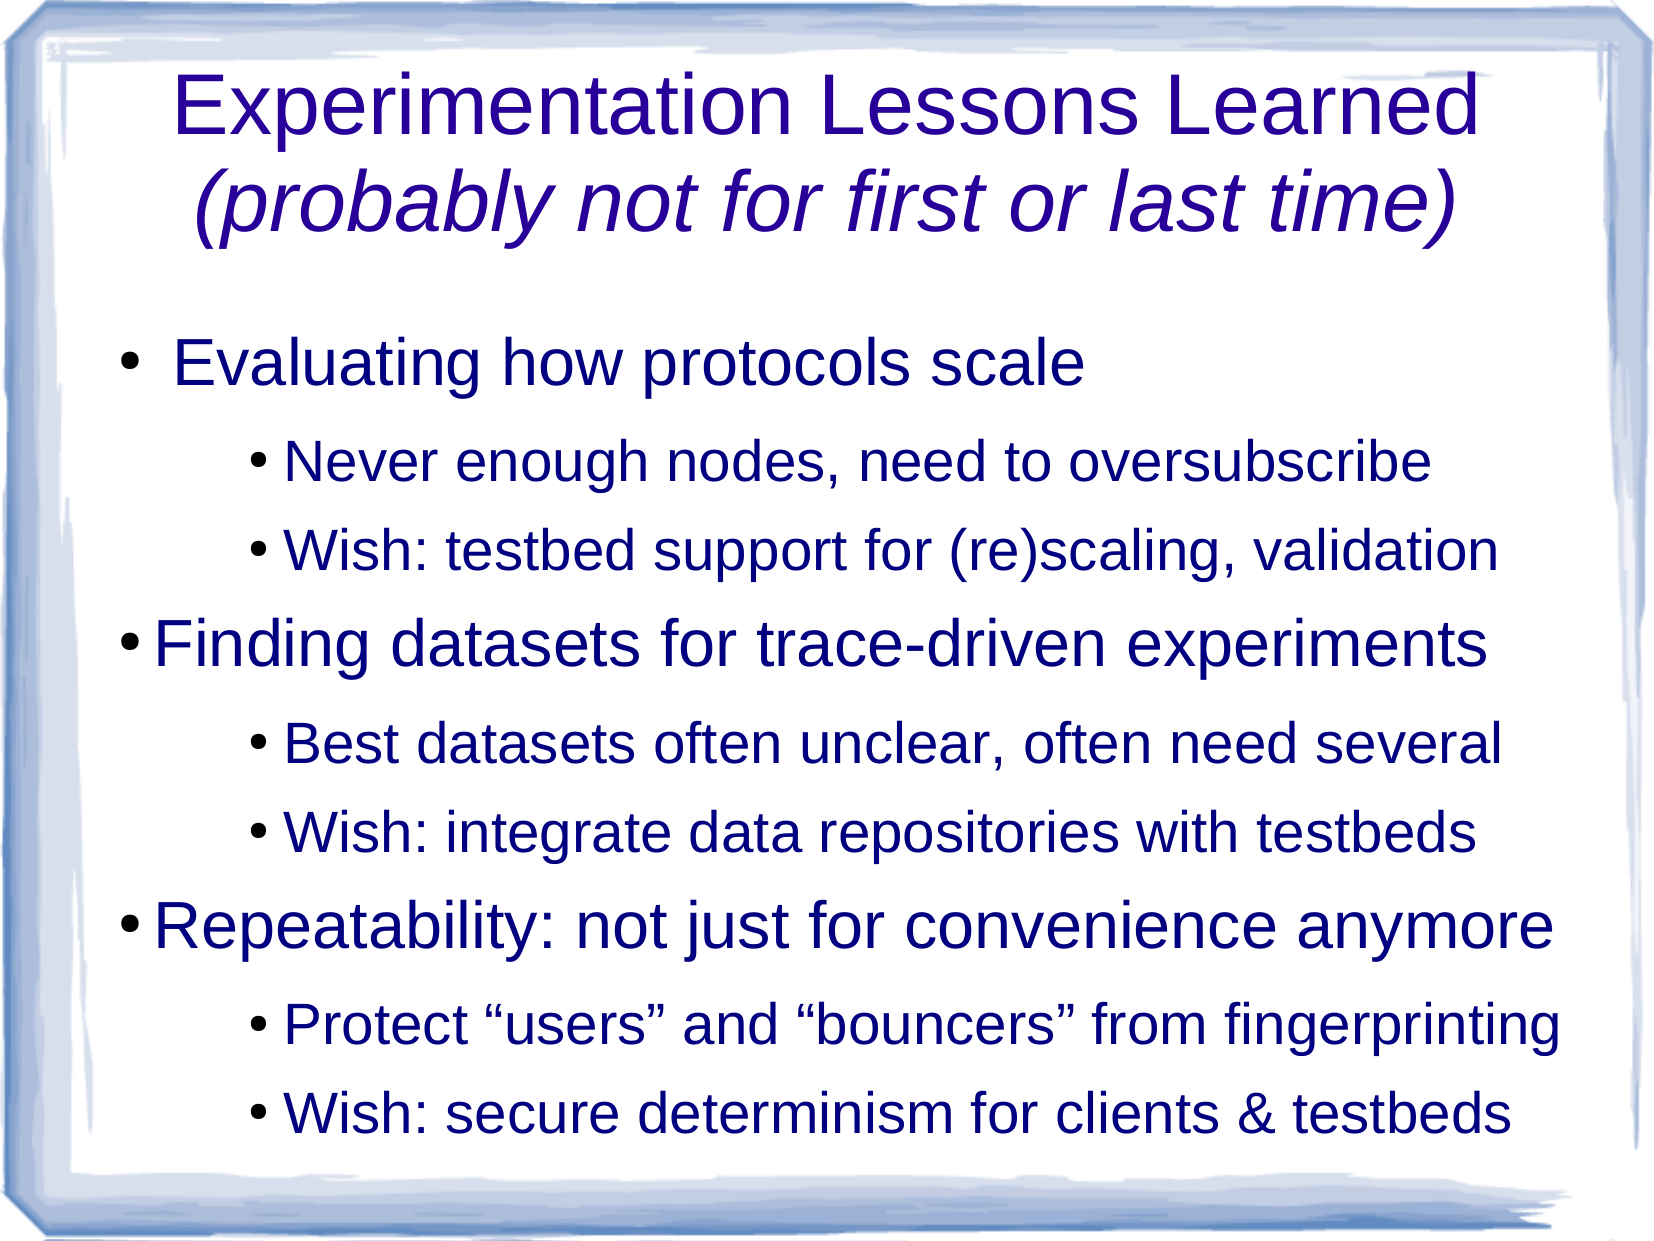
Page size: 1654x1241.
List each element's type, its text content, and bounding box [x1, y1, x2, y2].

title Experimentation Lessons Learned (probably not for first or last time) [82, 49, 1571, 257]
list Evaluating how protocols scale Never enough nodes, need to oversubscribe Wish: testbed support for (re)scaling, validation Finding datasets for trace-driven experiments Best datasets often unclear, often need several Wish: integrate data repositories with testbeds Repeatability: not just for convenience anymore Protect “users” and “bouncers” from fingerprinting Wish: secure determinism for clients & testbeds [118, 324, 1571, 1145]
picture [0, 0, 1654, 1241]
